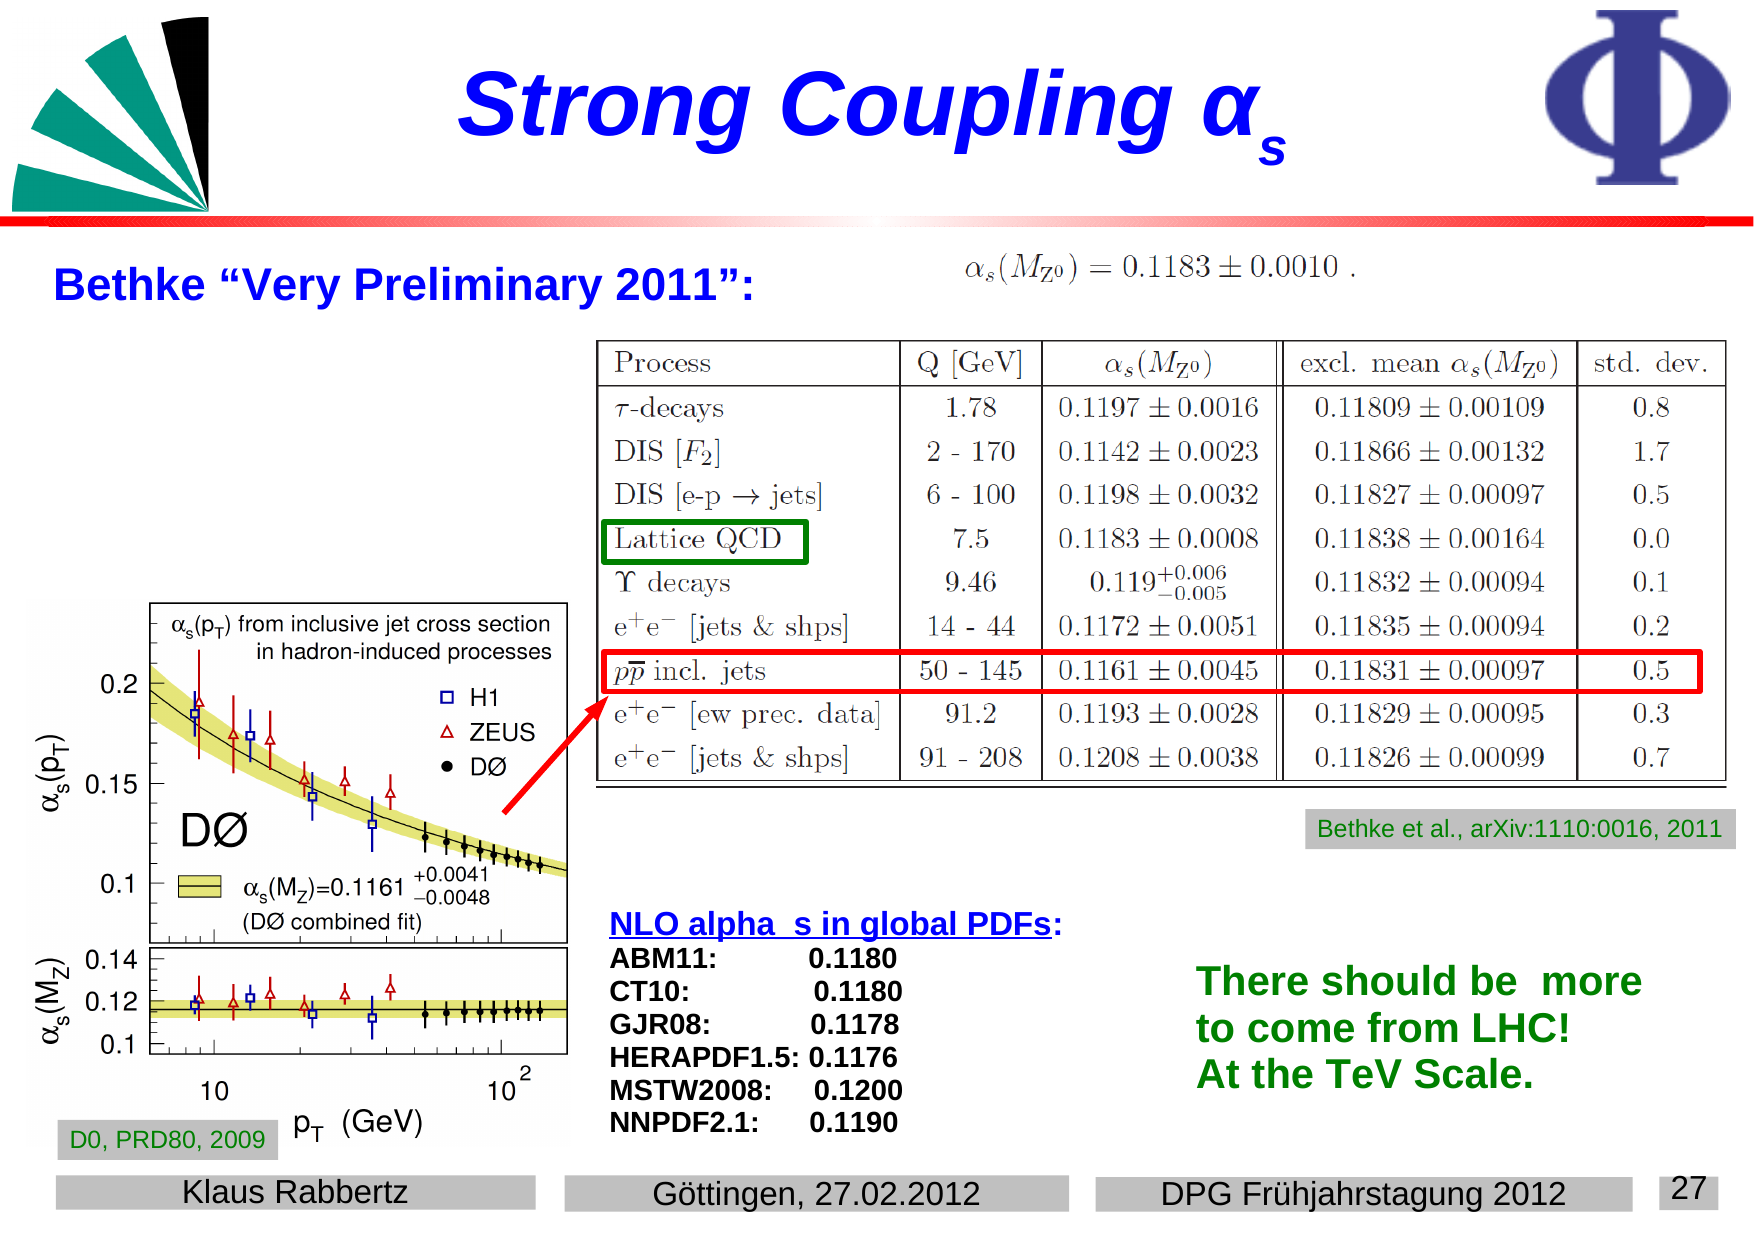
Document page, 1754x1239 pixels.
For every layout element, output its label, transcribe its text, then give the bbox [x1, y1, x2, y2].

picture [12, 17, 209, 214]
text_box There should be more to come from LHC! At the TeV Scale. [1184, 952, 1655, 1104]
title Strong Coupling αs [220, 22, 1525, 207]
picture [590, 249, 1735, 793]
picture [1545, 10, 1731, 185]
text_box NLO alpha_s in global PDFs: ABM11: 0.1180 CT10: 0.1180 GJR08: 0.1178 HERAPDF1.5: 0.1176 MSTW2008: 0.1200 NNPDF2.1: 0.1190 [597, 899, 1076, 1145]
picture [26, 599, 571, 1147]
text_box Bethke “Very Preliminary 2011”: [41, 253, 767, 317]
text_box Bethke et al., arXiv:1110:0016, 2011 [1305, 809, 1736, 850]
text_box D0, PRD80, 2009 [57, 1119, 279, 1160]
